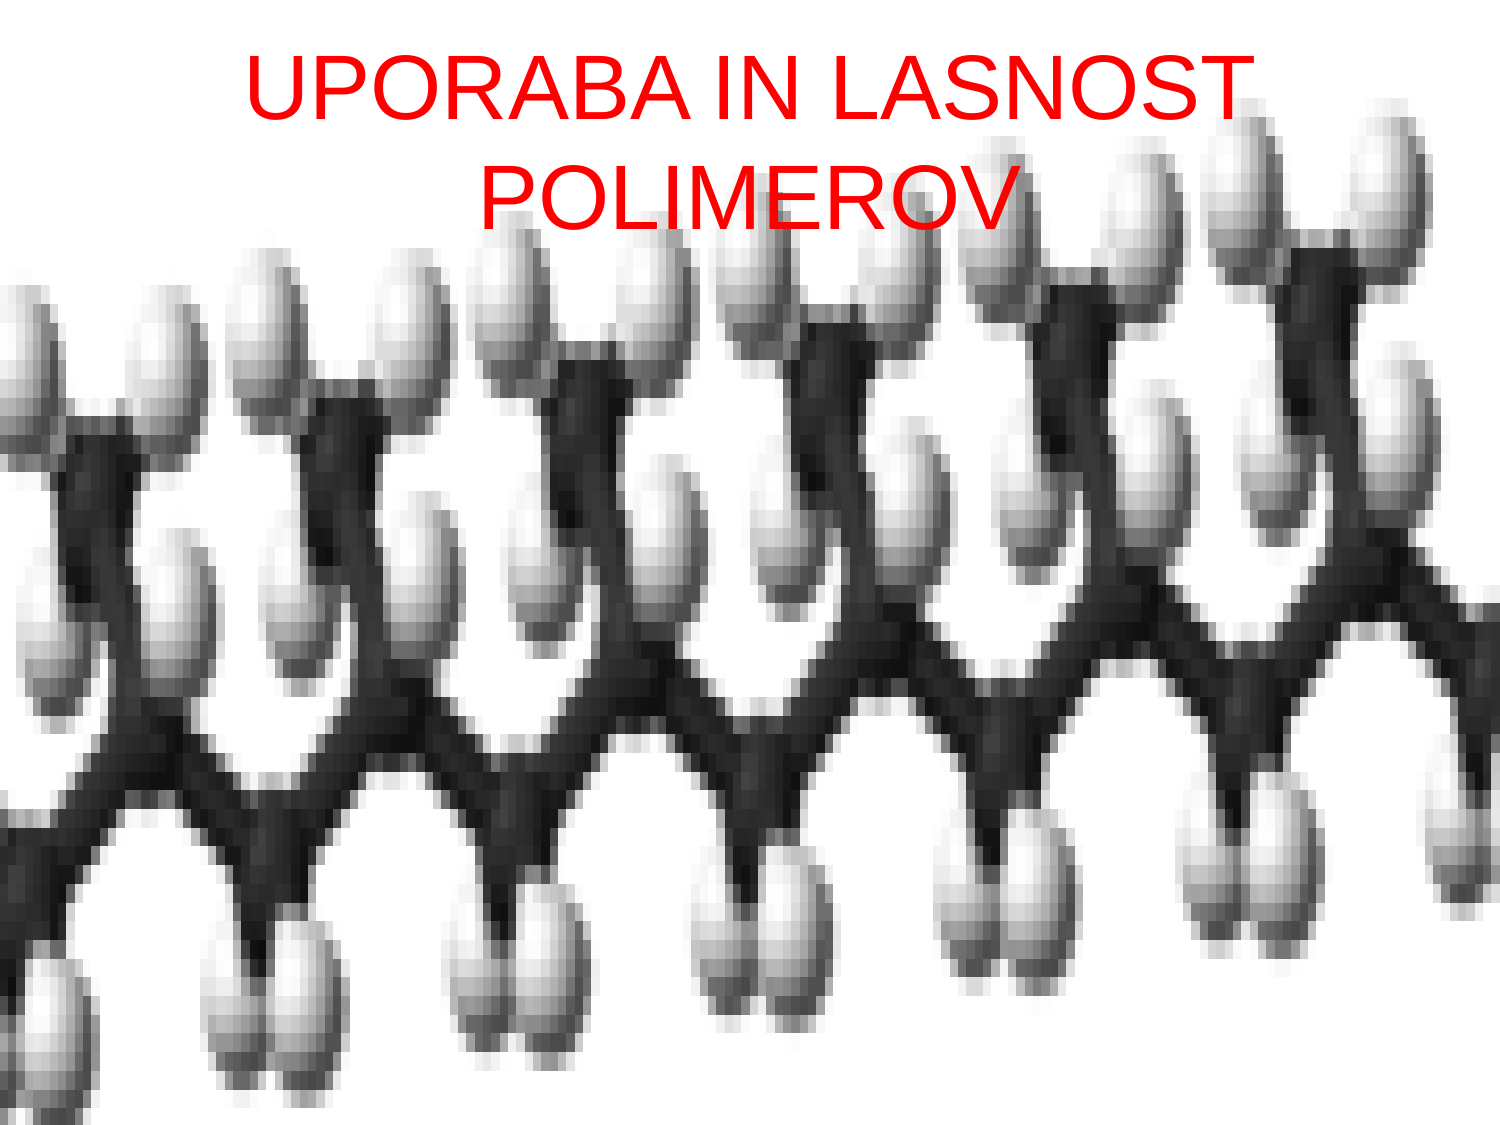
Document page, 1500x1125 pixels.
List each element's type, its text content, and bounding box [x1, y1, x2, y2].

picture [0, 24, 1500, 1125]
title UPORABA IN LASNOST POLIMEROV [112, 0, 1388, 275]
